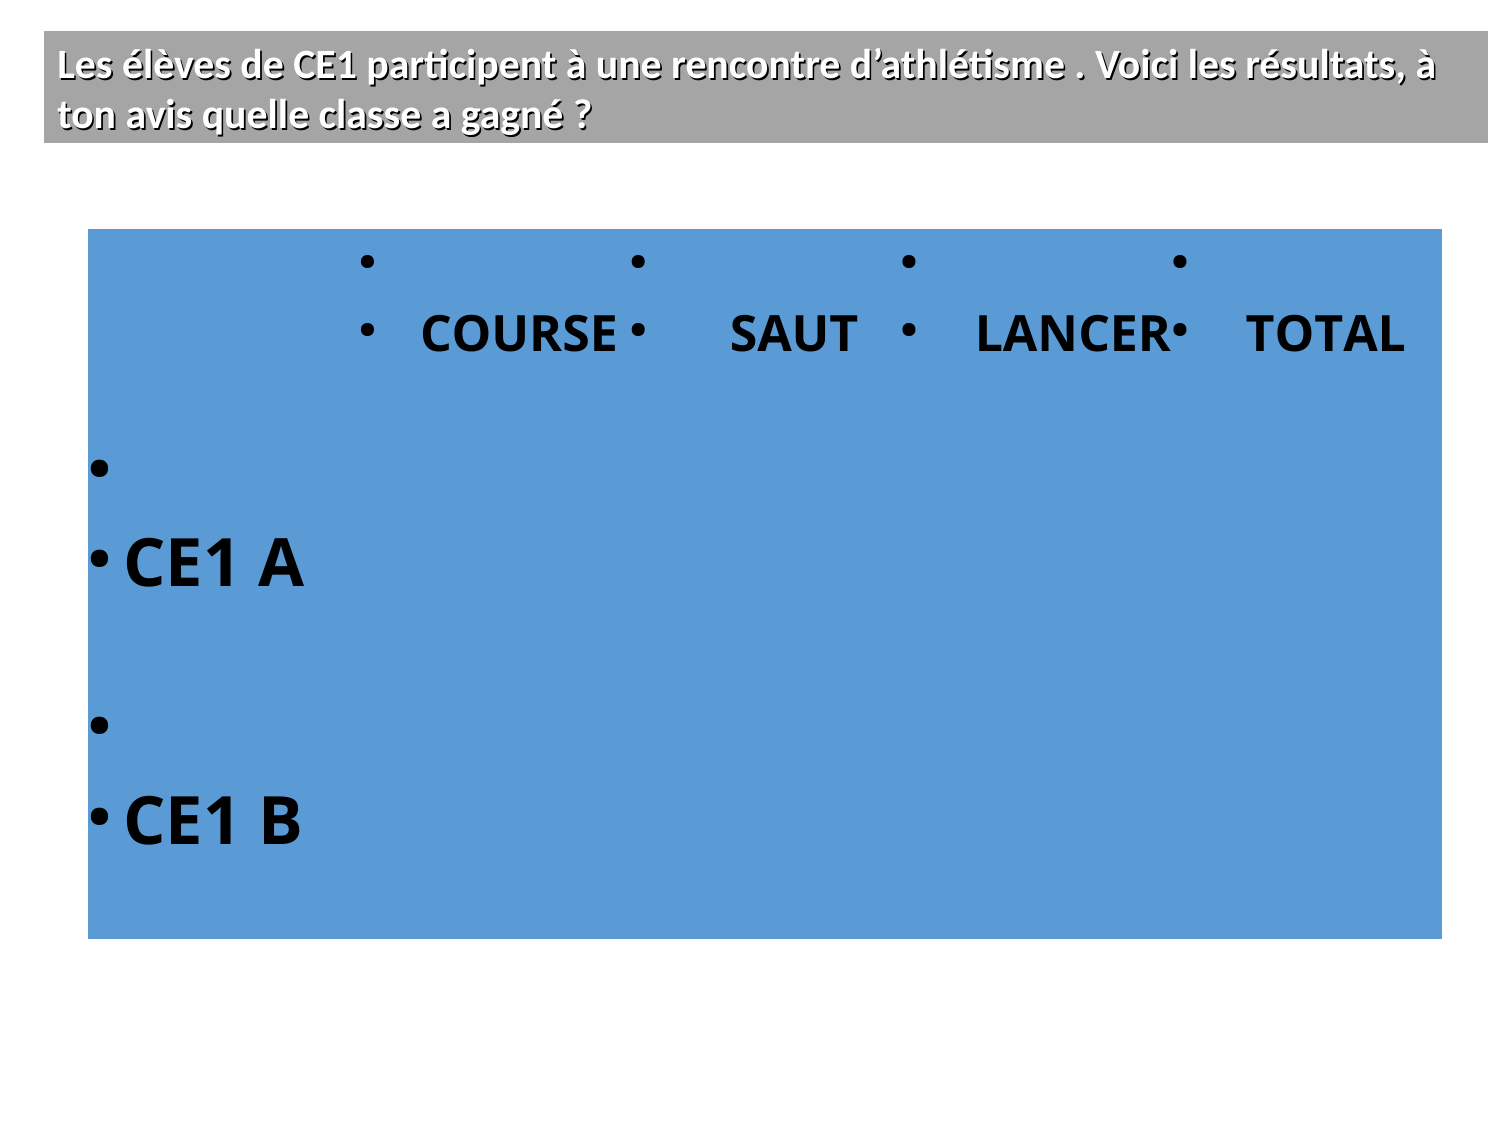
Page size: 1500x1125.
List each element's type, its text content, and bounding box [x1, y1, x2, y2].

table_cell [1171, 425, 1442, 682]
table_cell [629, 425, 900, 682]
table_header SAUT [629, 229, 900, 425]
table_cell [359, 682, 629, 939]
table_header COURSE [359, 229, 629, 425]
table_cell [1171, 682, 1442, 939]
table_cell [900, 425, 1171, 682]
table_header LANCER [900, 229, 1171, 425]
table_header TOTAL [1171, 229, 1442, 425]
table_cell [900, 682, 1171, 939]
text_box Les élèves de CE1 participent à une rencontre d’athlétisme . Voici les résultats, à ton avis quelle classe a gagné ? [42, 30, 1490, 145]
table_cell [629, 682, 900, 939]
table_cell CE1 A [88, 425, 359, 682]
table_cell [359, 425, 629, 682]
table_header [88, 229, 359, 425]
table_cell CE1 B [88, 682, 359, 939]
